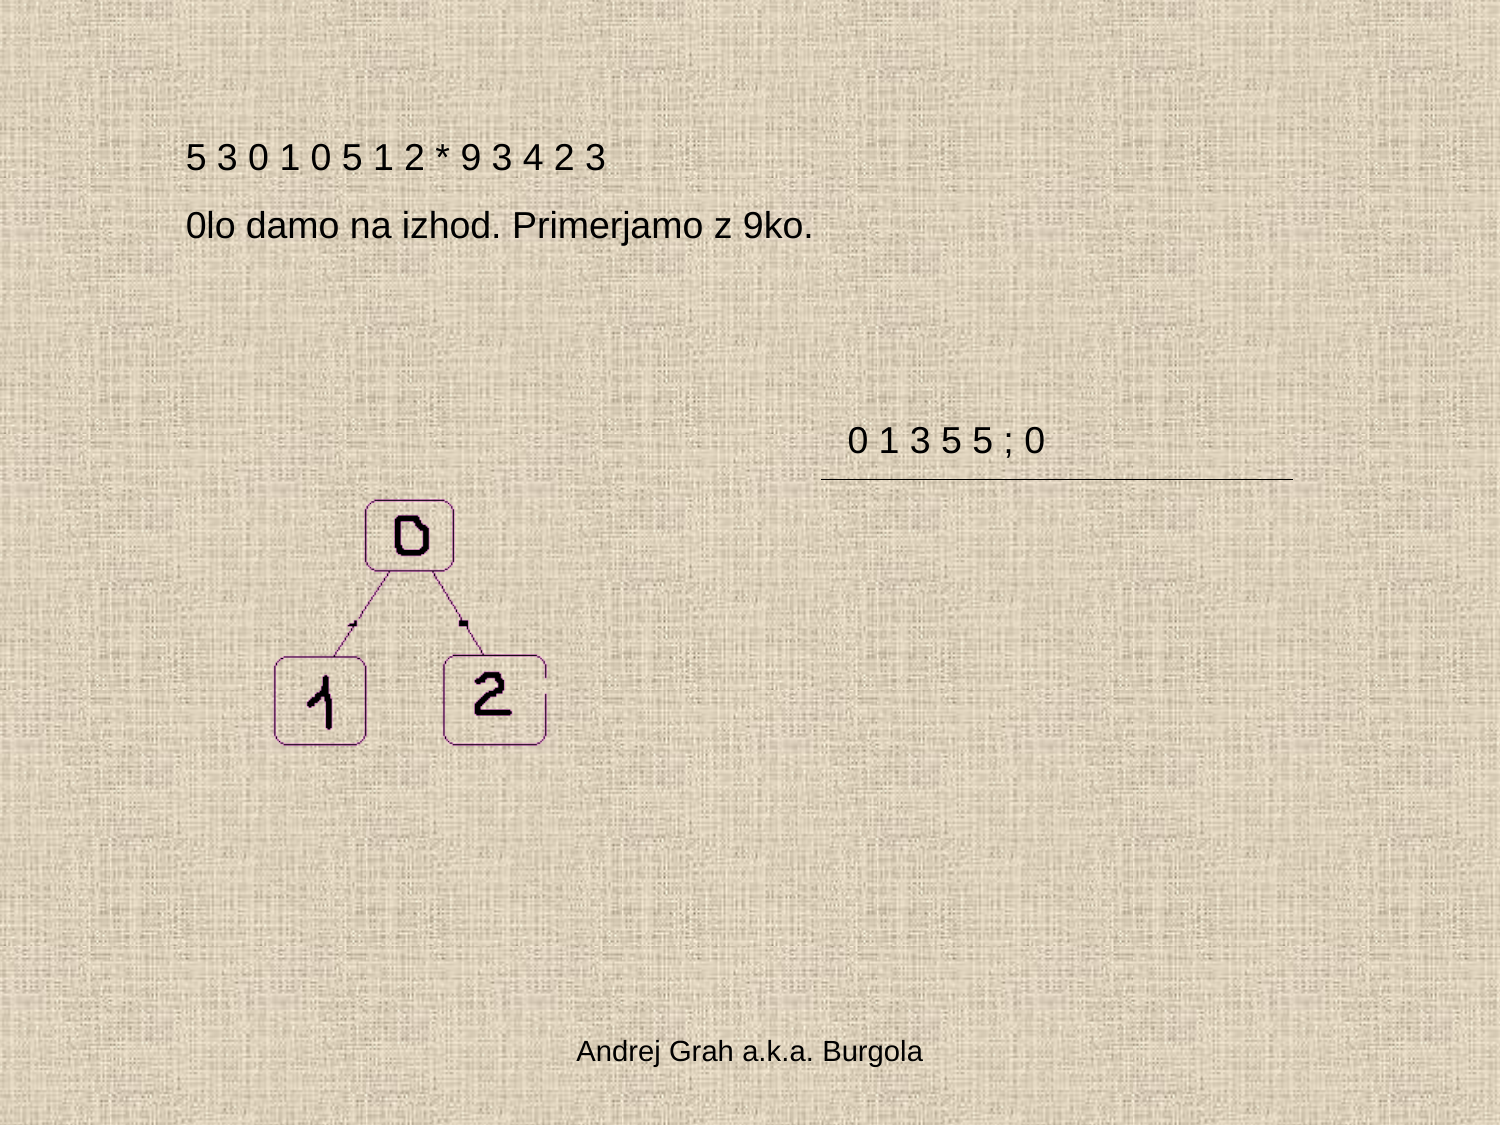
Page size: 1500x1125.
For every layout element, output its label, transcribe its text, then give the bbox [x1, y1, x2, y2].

text_box 0 1 3 5 5 ; 0 [832, 408, 1258, 470]
text_box 5 3 0 1 0 5 1 2 * 9 3 4 2 3 0lo damo na izhod. Primerjamo z 9ko. [171, 125, 1235, 255]
text_box Andrej Grah a.k.a. Burgola [512, 1024, 988, 1103]
picture [0, 0, 1500, 1125]
